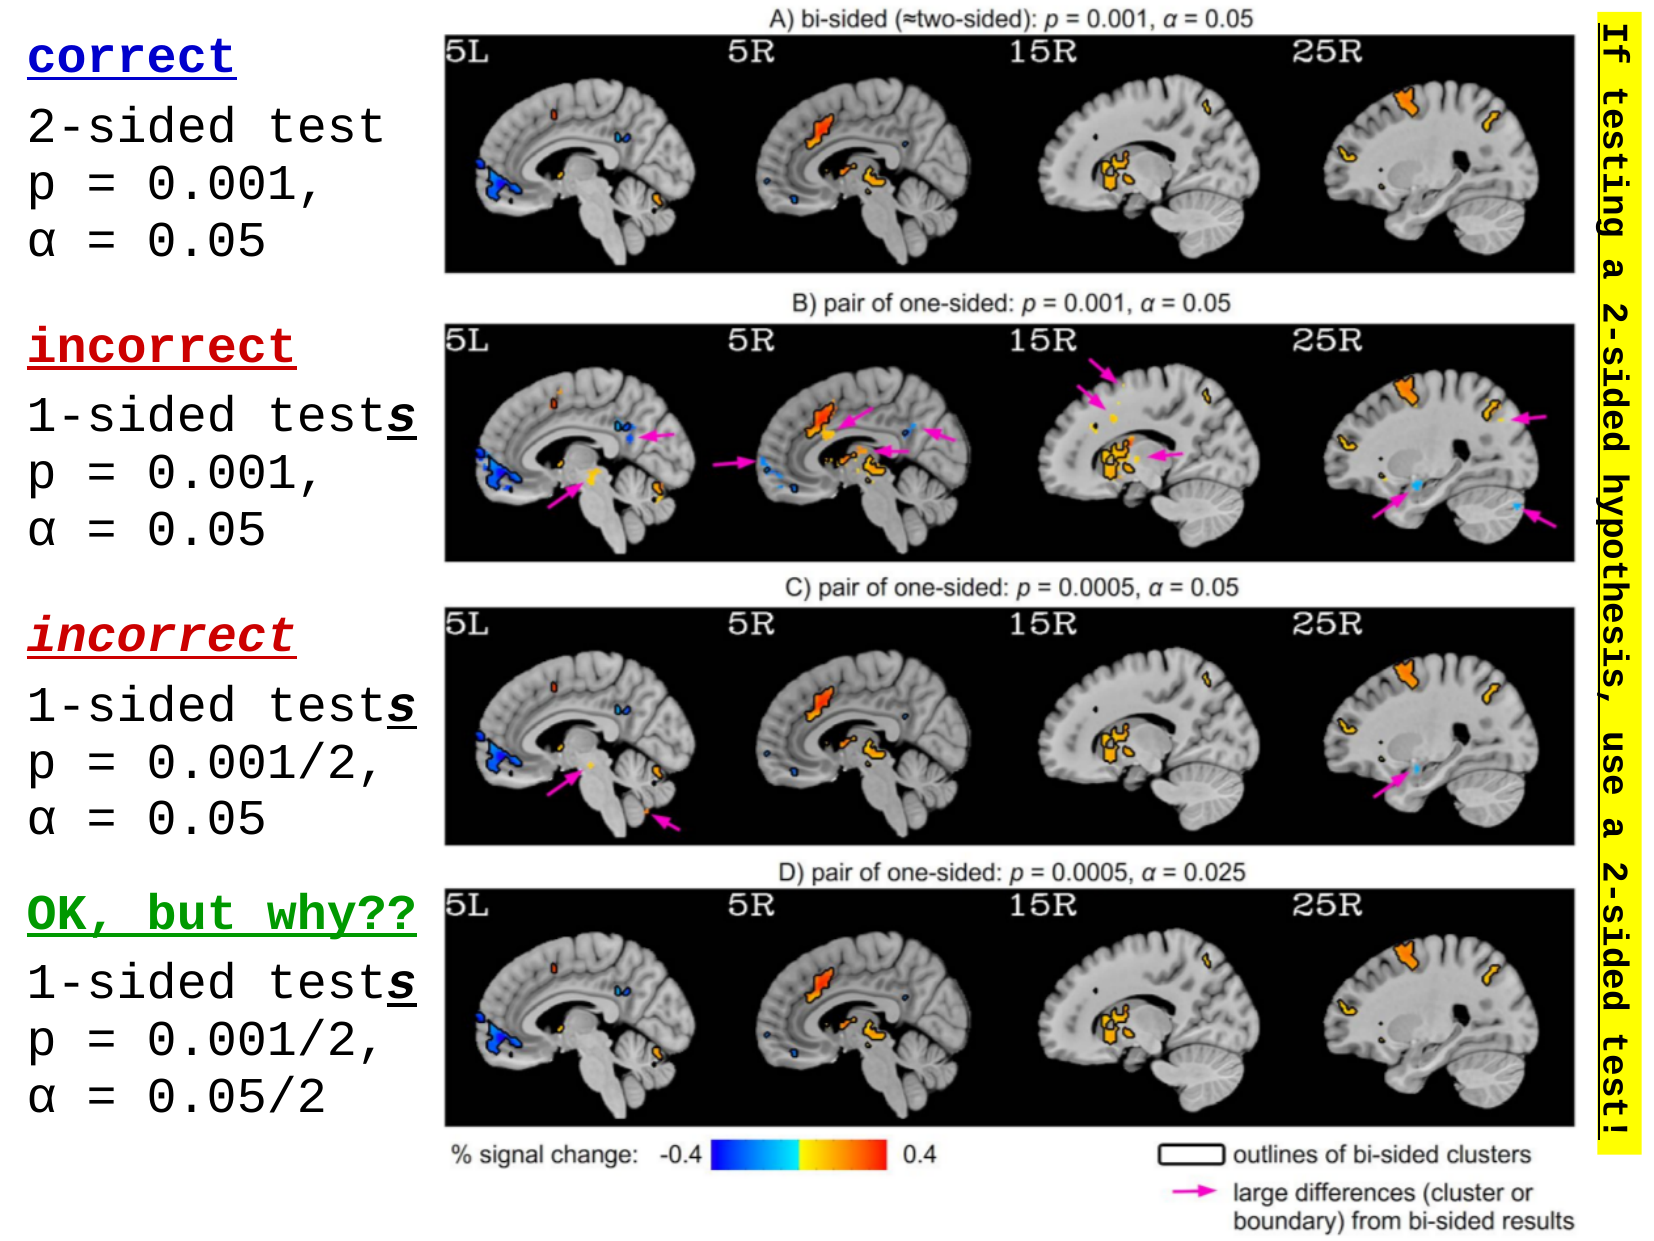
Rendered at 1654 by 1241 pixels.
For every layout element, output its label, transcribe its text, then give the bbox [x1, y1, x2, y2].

text_box incorrect 1-sided tests p = 0.001/2, α = 0.05 [11, 602, 438, 858]
text_box OK, but why?? 1-sided tests p = 0.001/2, α = 0.05/2 [11, 880, 438, 1135]
text_box If testing a 2-sided hypothesis, use a 2-sided test! [1586, 5, 1642, 1241]
text_box correct 2-sided test p = 0.001, α = 0.05 [11, 23, 420, 279]
picture [437, 0, 1586, 1241]
text_box incorrect 1-sided tests p = 0.001, α = 0.05 [11, 313, 438, 568]
